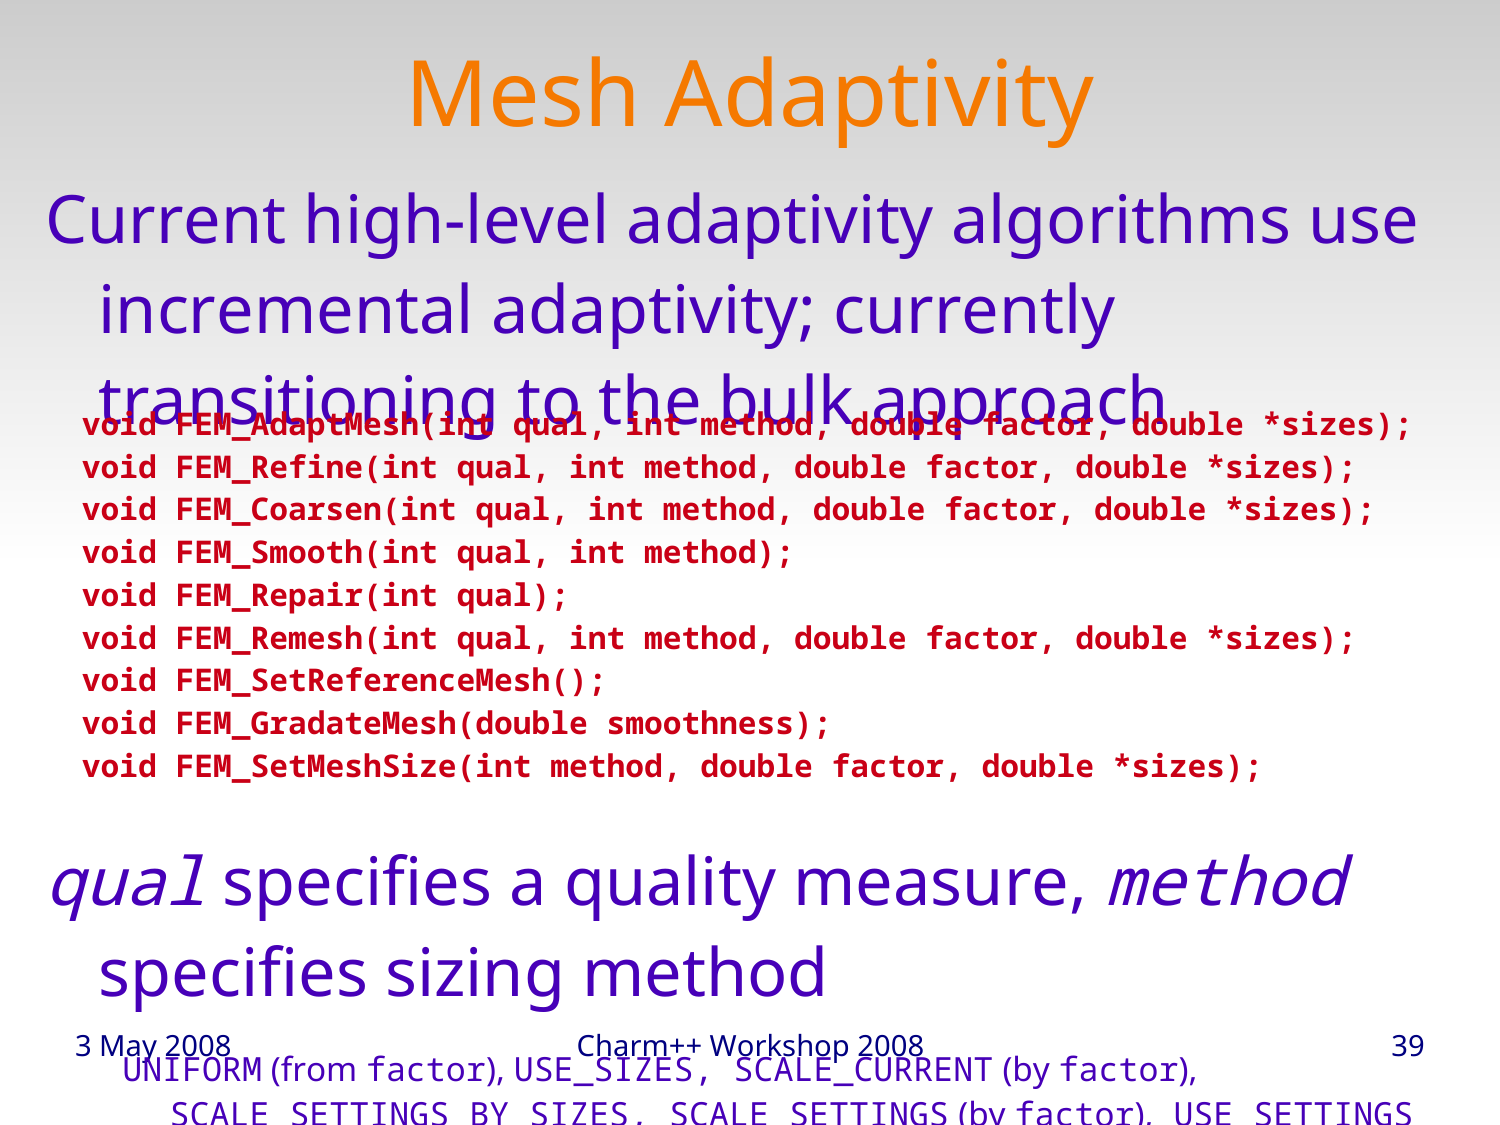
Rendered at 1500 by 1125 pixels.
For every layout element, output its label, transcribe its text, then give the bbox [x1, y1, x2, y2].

title Mesh Adaptivity [75, 4, 1425, 171]
text_box void FEM_AdaptMesh(int qual, int method, double factor, double *sizes); void FEM_Refine(int qual, int method, double factor, double *sizes); void FEM_Coarsen(int qual, int method, double factor, double *sizes); void FEM_Smooth(int qual, int method); void FEM_Repair(int qual); void FEM_Remesh(int qual, int method, double factor, double *sizes); void FEM_SetReferenceMesh(); void FEM_GradateMesh(double smoothness); void FEM_SetMeshSize(int method, double factor, double *sizes); [67, 394, 1429, 894]
list Current high-level adaptivity algorithms use incremental adaptivity; currently transitioning to the bulk approach qual specifies a quality measure, method specifies sizing method UNIFORM (from factor), USE_SIZES, SCALE_CURRENT (by factor), SCALE_SETTINGS_BY_SIZES, SCALE_SETTINGS (by factor), USE_SETTINGS [27, 171, 1465, 1001]
